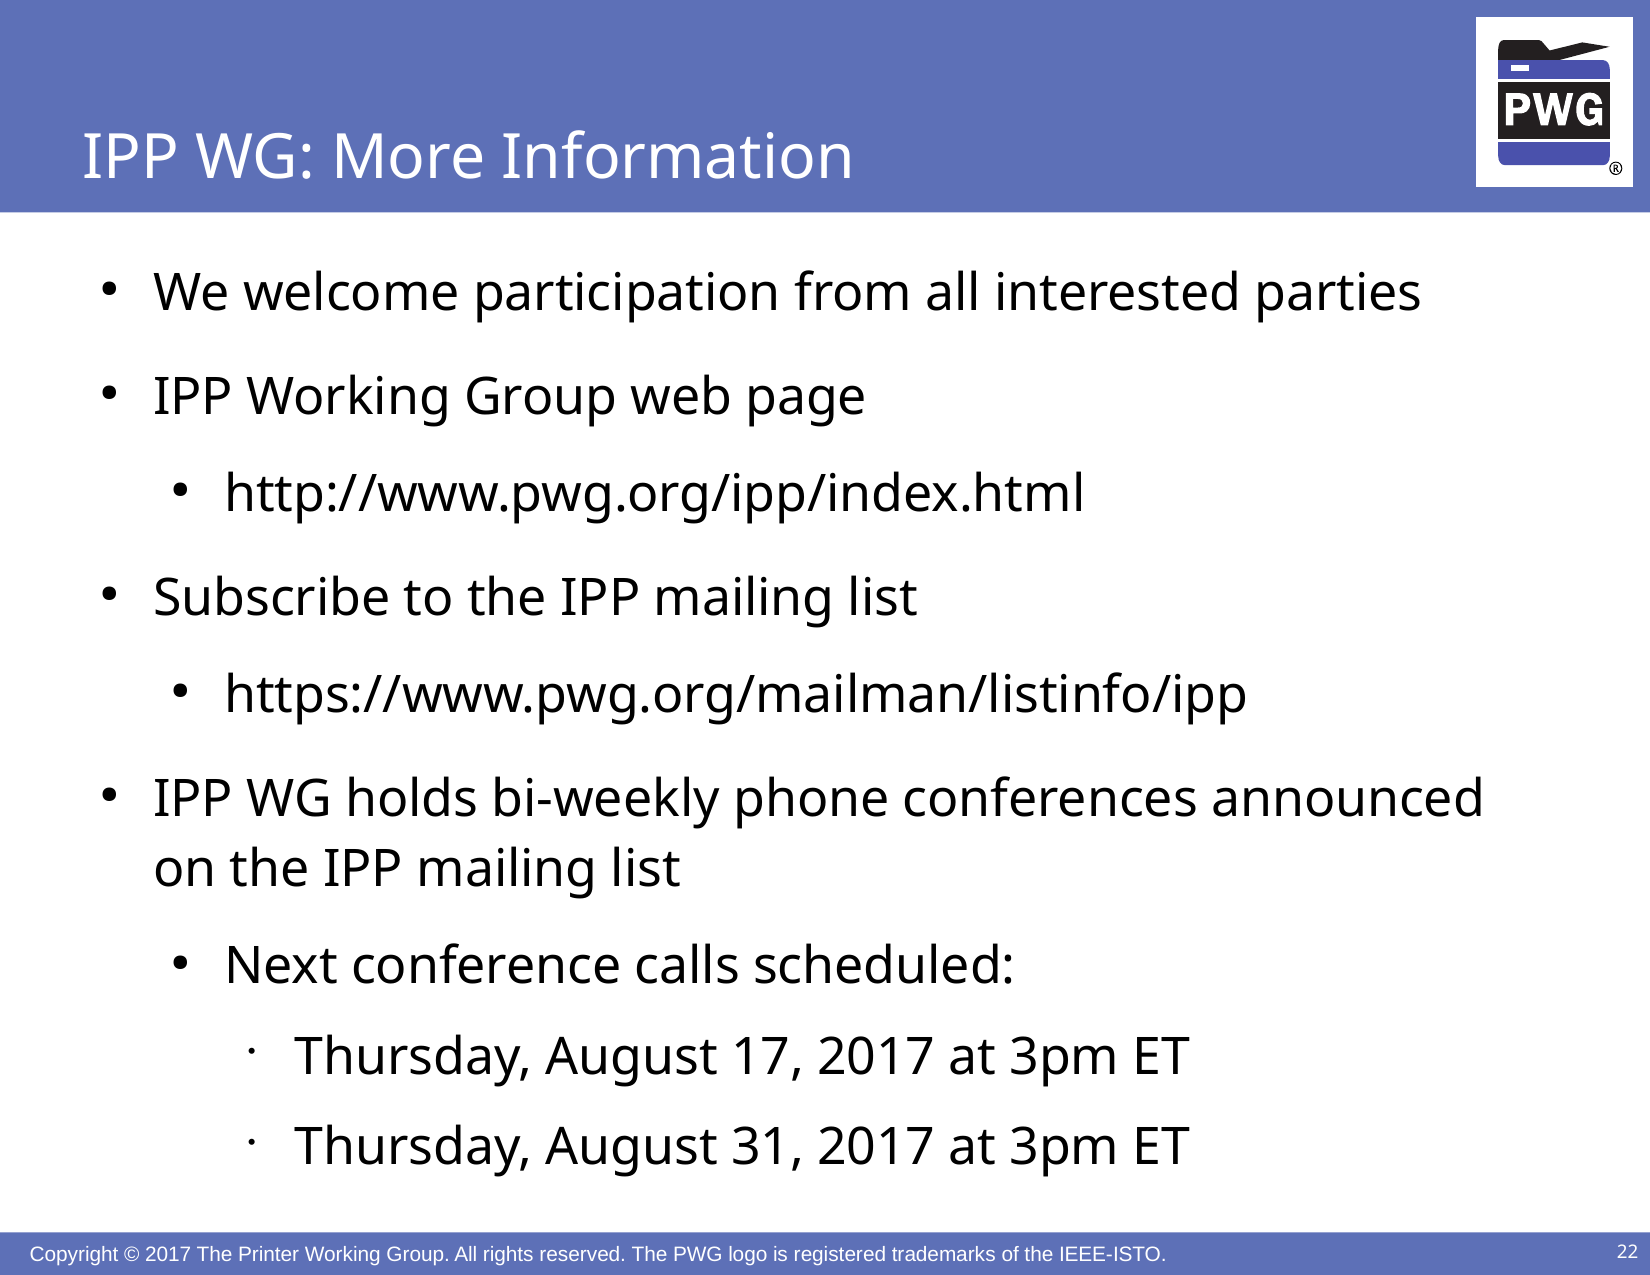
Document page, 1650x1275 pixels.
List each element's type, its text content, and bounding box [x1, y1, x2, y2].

title IPP WG: More Information [82, 8, 1449, 198]
list We welcome participation from all interested parties IPP Working Group web page http://www.pwg.org/ipp/index.html Subscribe to the IPP mailing list https://www.pwg.org/mailman/listinfo/ipp IPP WG holds bi-weekly phone conferences announced on the IPP mailing list Next conference calls scheduled: Thursday, August 17, 2017 at 3pm ET Thursday, August 31, 2017 at 3pm ET [82, 254, 1568, 1201]
